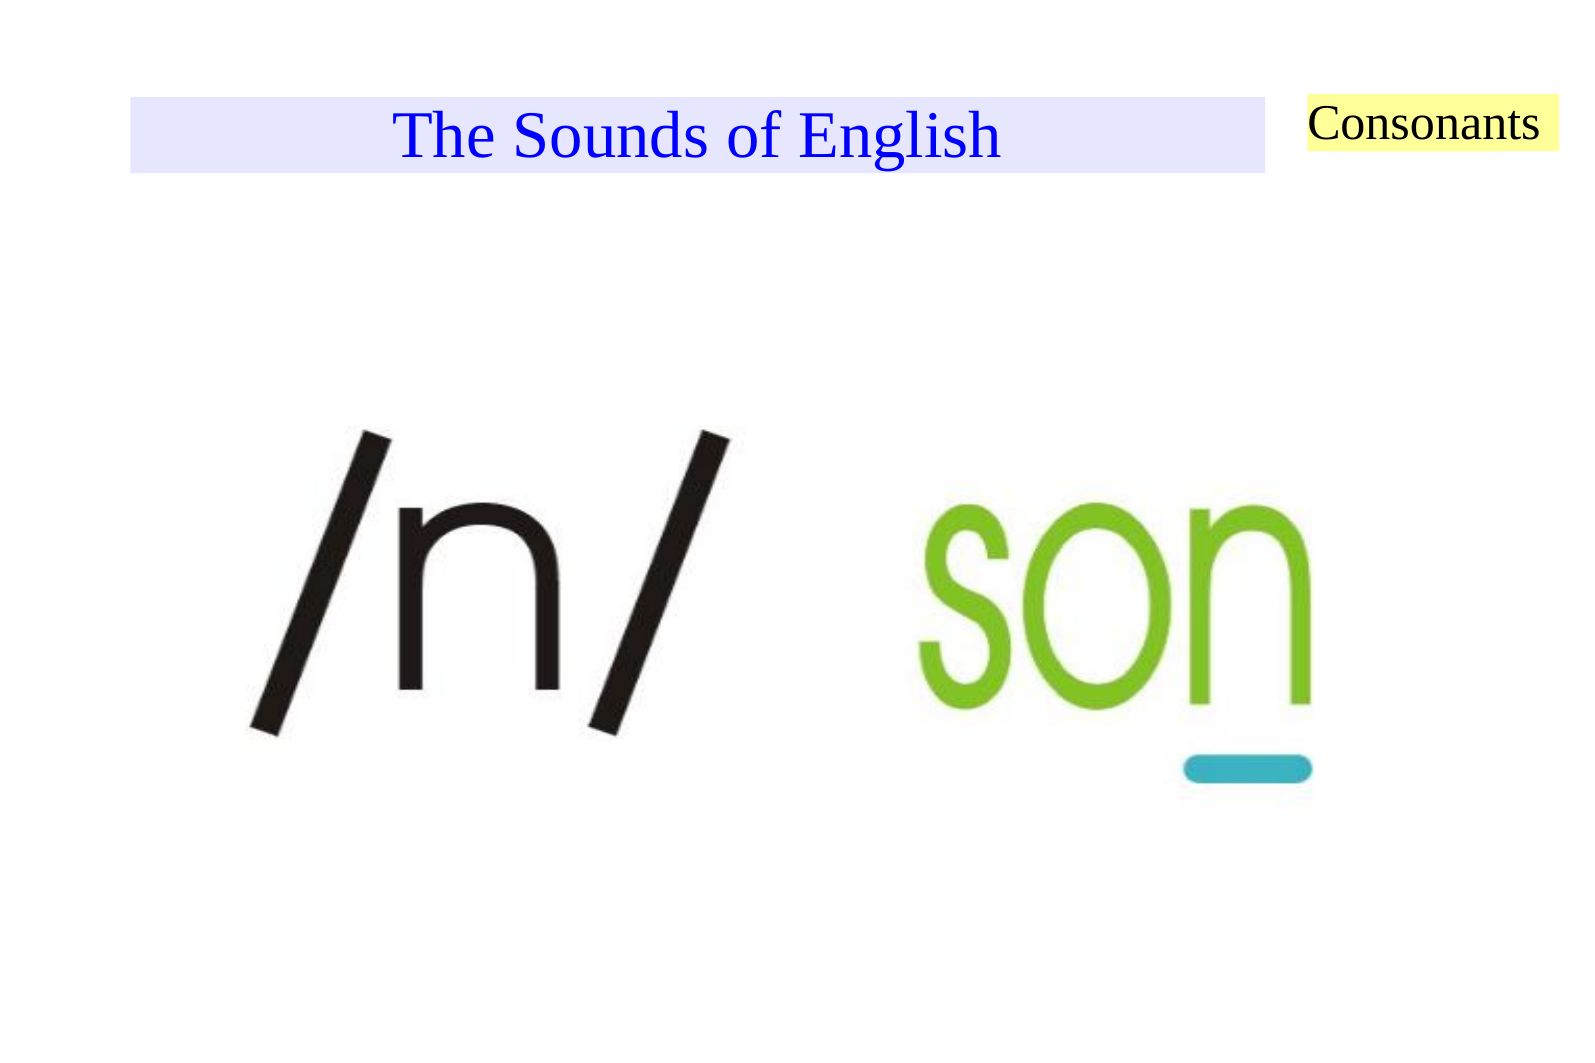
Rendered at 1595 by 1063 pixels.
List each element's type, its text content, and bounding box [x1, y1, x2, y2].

text_box The Sounds of English [130, 97, 1266, 174]
text_box Consonants [1307, 94, 1560, 152]
picture [146, 209, 1480, 1025]
